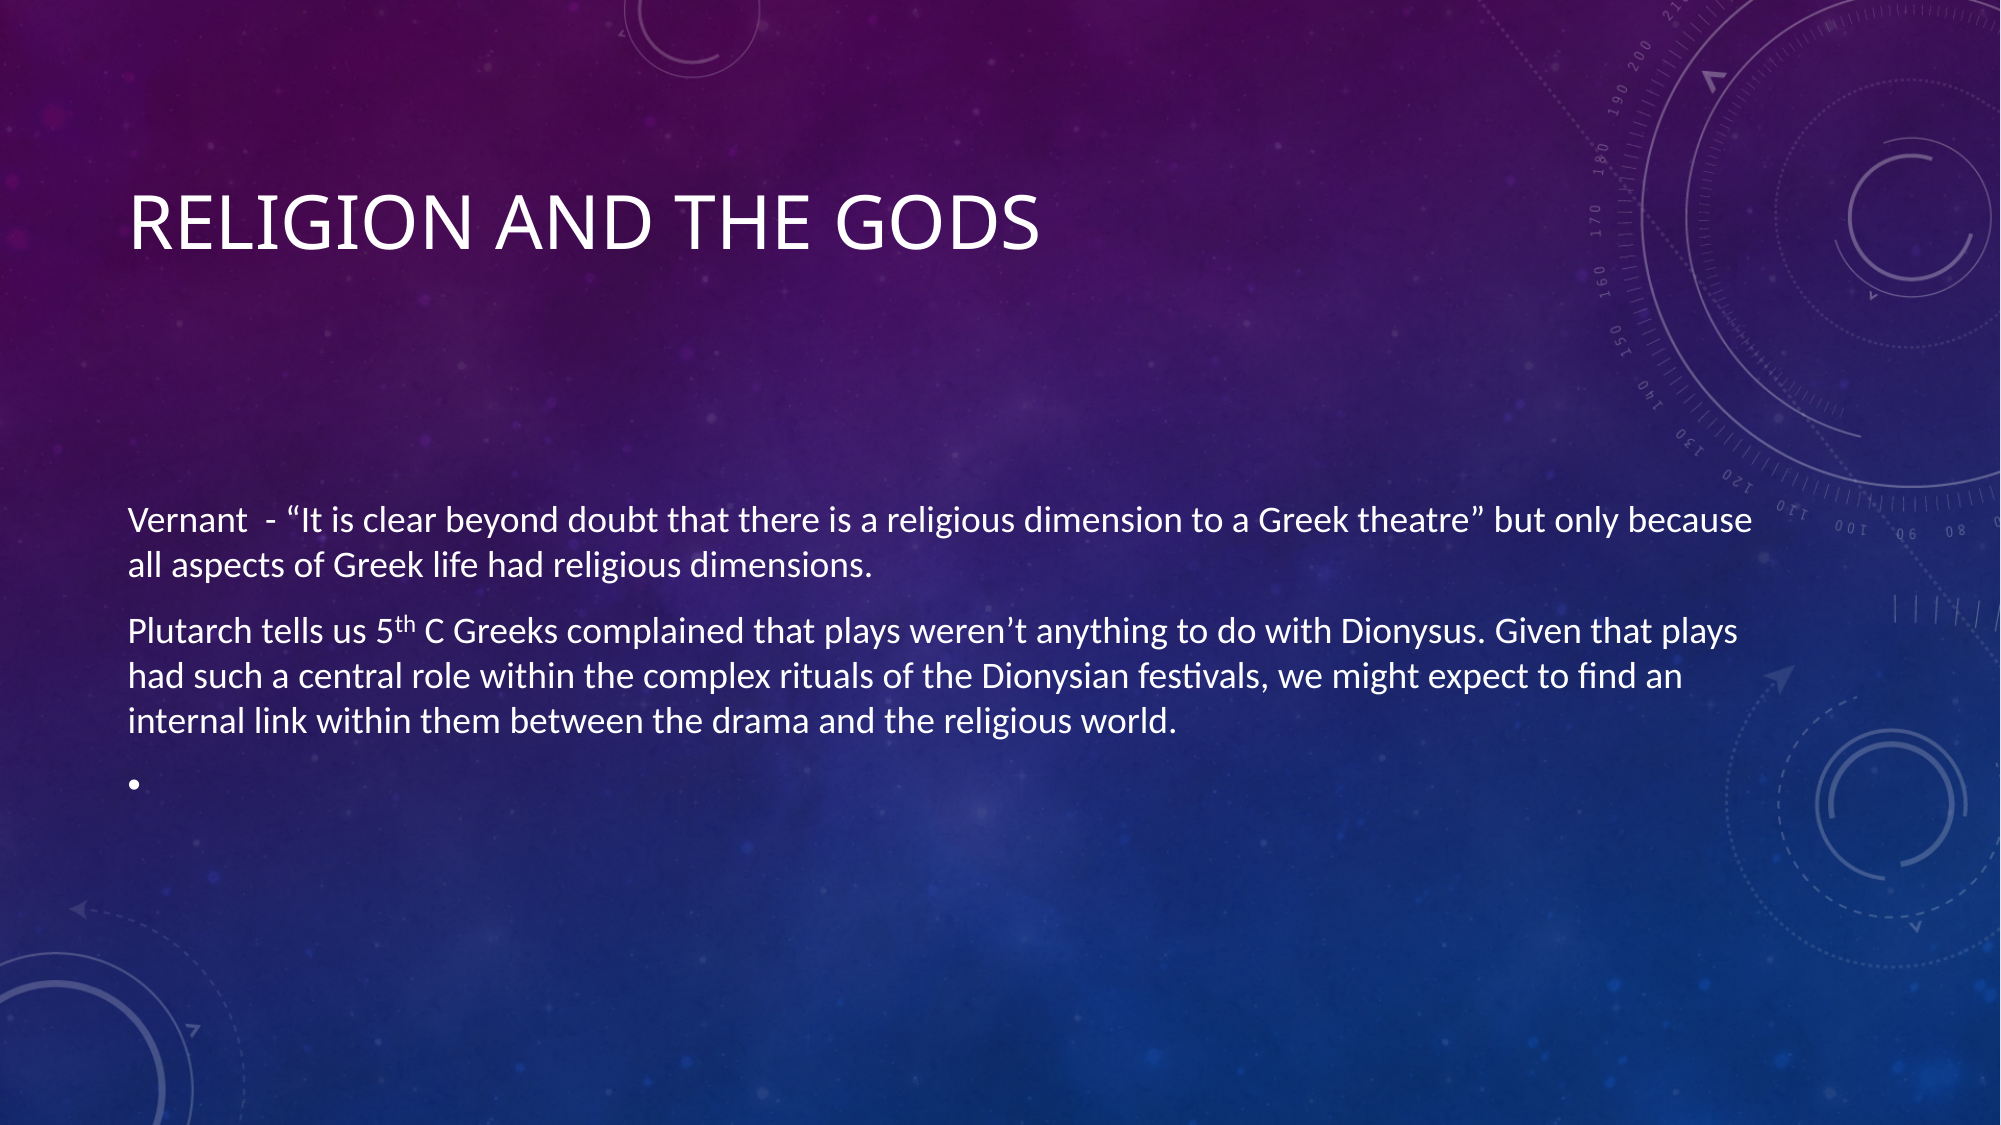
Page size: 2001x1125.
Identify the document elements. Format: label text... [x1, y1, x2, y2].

title Religion and the gods [112, 99, 1775, 339]
list Vernant - “It is clear beyond doubt that there is a religious dimension to a Greek theatre” but only because all aspects of Greek life had religious dimensions. Plutarch tells us 5th C Greeks complained that plays weren’t anything to do with Dionysus. Given that plays had such a central role within the complex rituals of the Dionysian festivals, we might expect to find an internal link within them between the drama and the religious world. [112, 351, 1775, 950]
